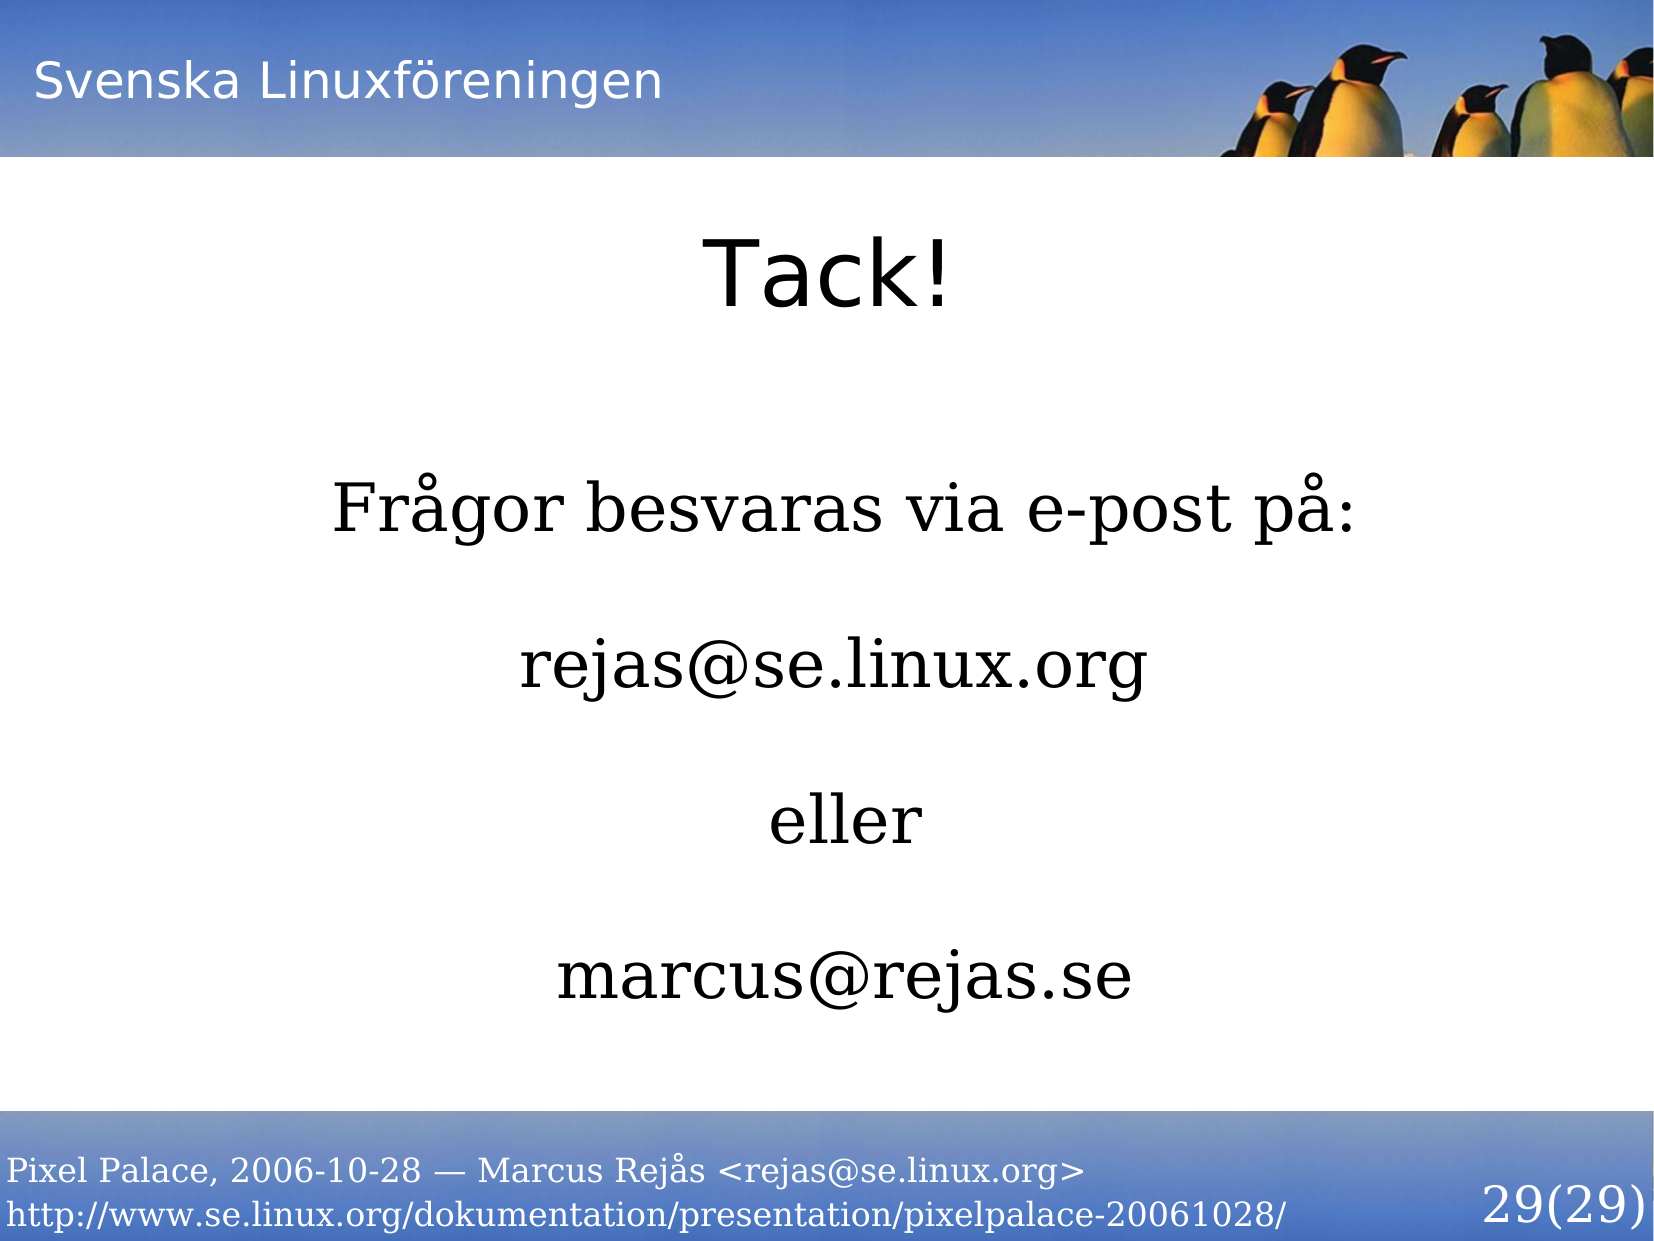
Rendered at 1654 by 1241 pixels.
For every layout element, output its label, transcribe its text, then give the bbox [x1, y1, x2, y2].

picture [0, 0, 1654, 157]
title Tack! [123, 160, 1537, 389]
picture [0, 1111, 1654, 1241]
subtitle Frågor besvaras via e-post på: rejas@se.linux.org eller marcus@rejas.se [121, 392, 1534, 1092]
